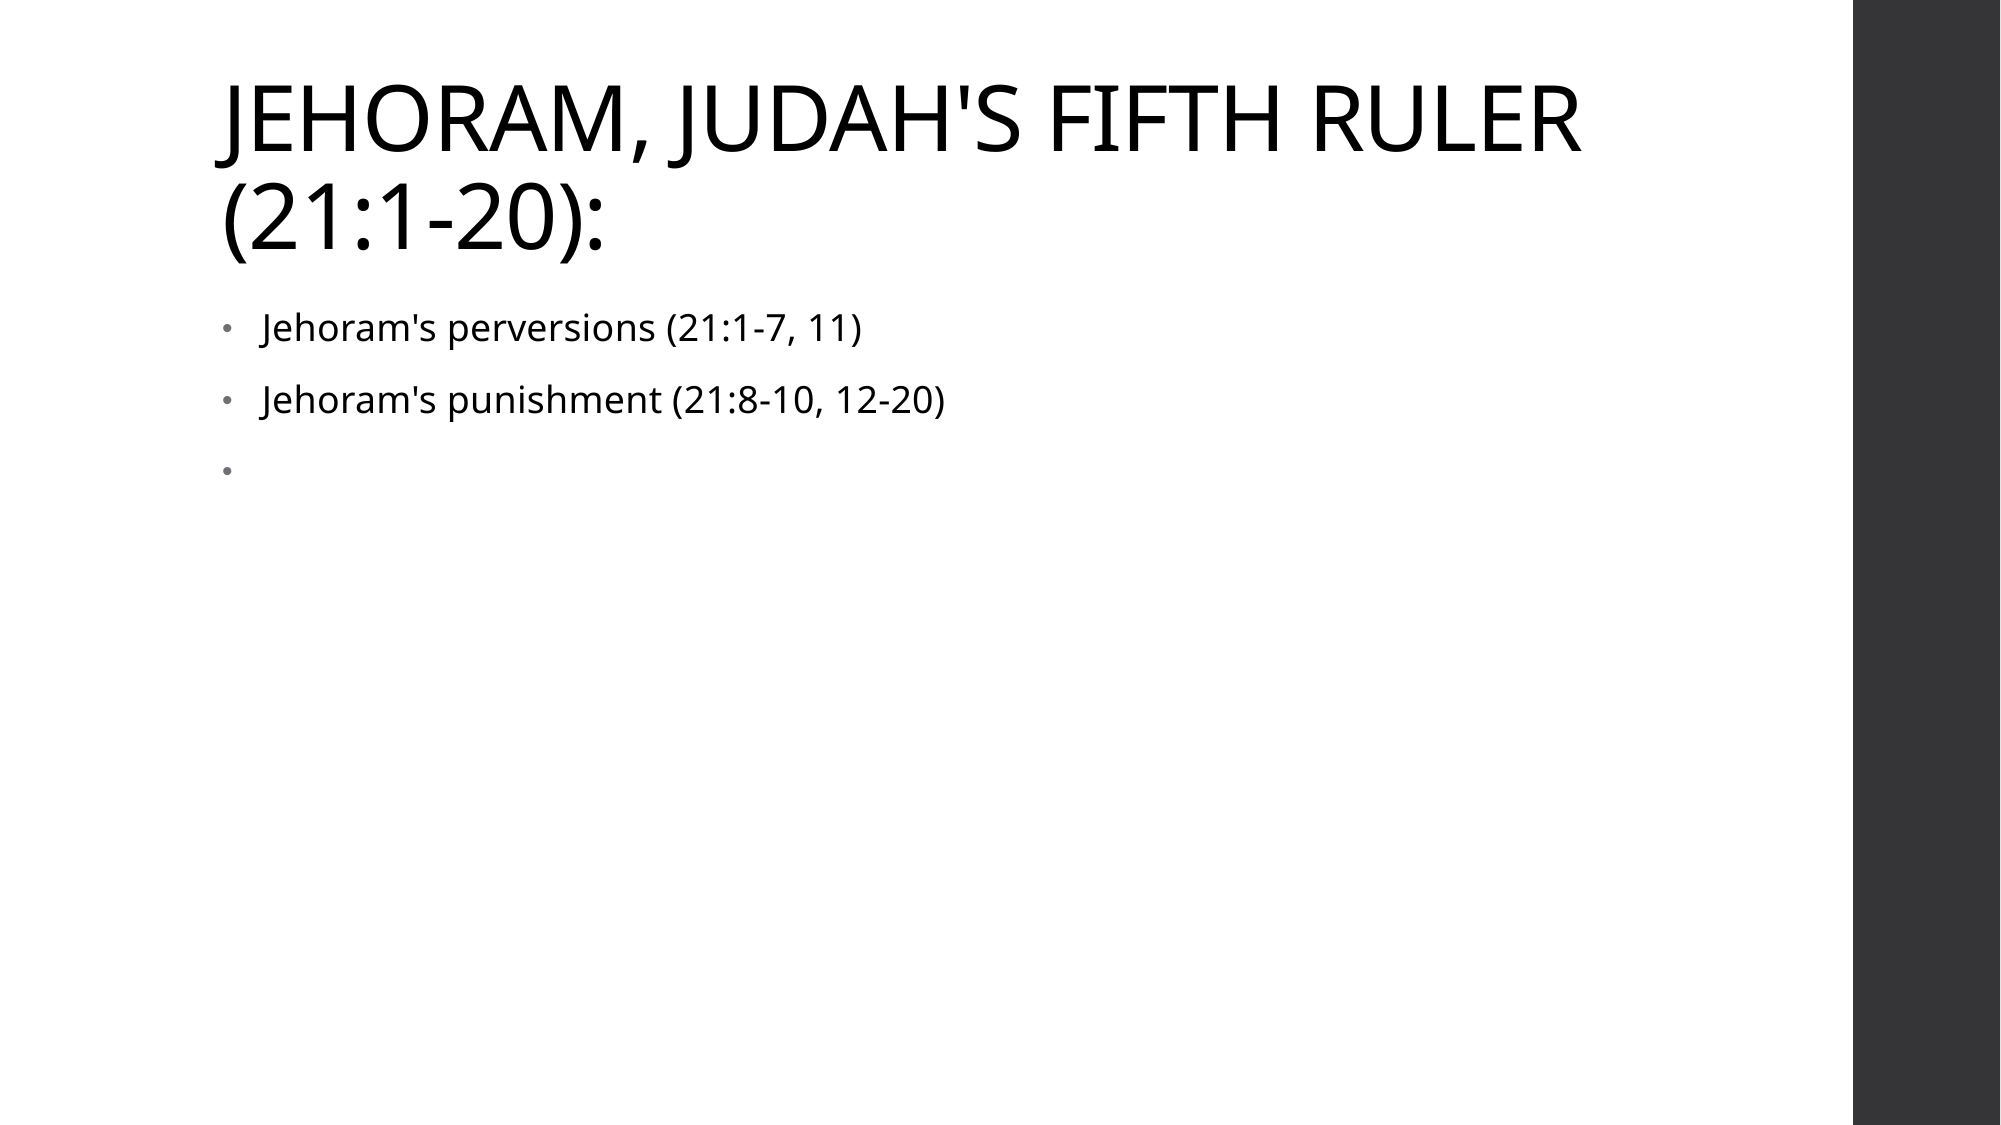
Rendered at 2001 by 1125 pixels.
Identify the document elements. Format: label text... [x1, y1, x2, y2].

title JEHORAM, JUDAH'S FIFTH RULER (21:1-20): [206, 60, 1797, 278]
list Jehoram's perversions (21:1-7, 11) Jehoram's punishment (21:8-10, 12-20) [206, 299, 1617, 1014]
